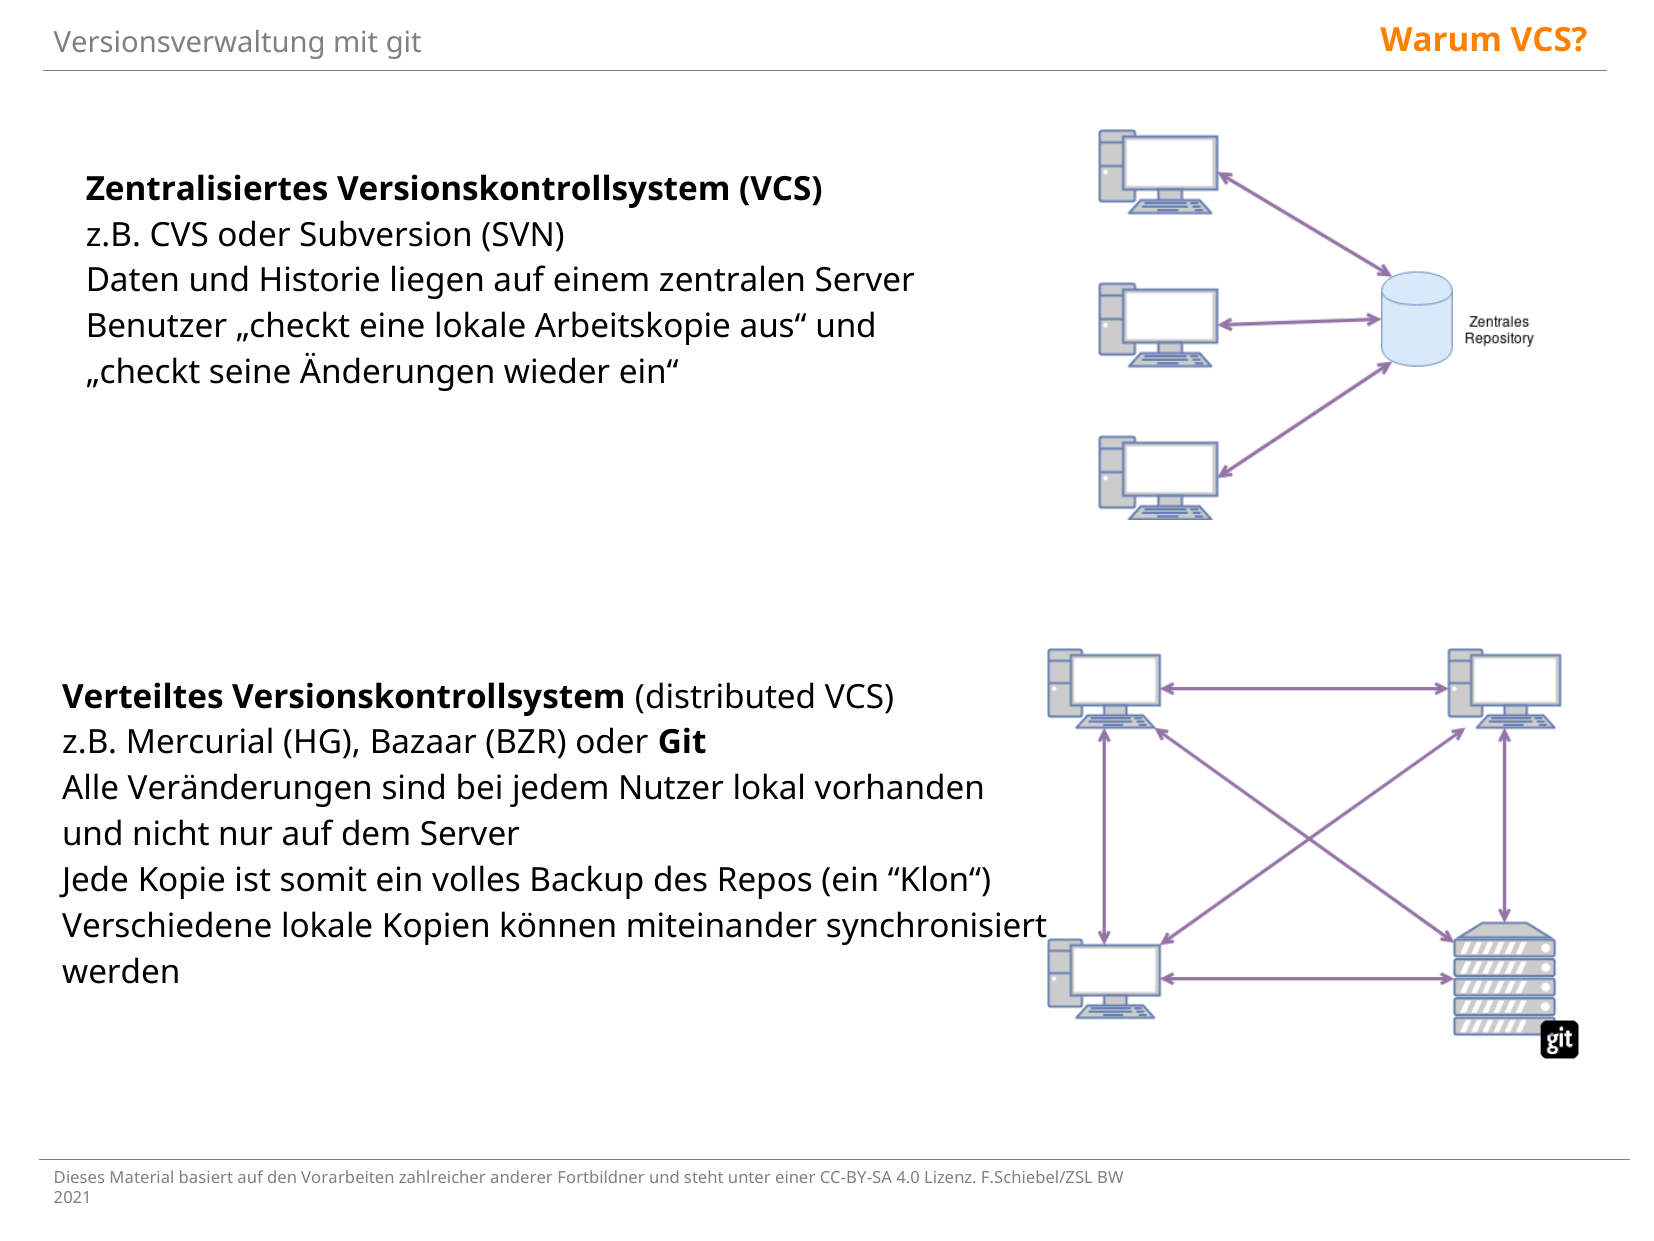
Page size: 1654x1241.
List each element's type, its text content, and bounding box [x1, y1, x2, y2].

text_box Versionsverwaltung mit git [39, 15, 1315, 79]
text_box Verteiltes Versionskontrollsystem (distributed VCS) z.B. Mercurial (HG), Bazaar (BZR) oder Git Alle Veränderungen sind bei jedem Nutzer lokal vorhanden und nicht nur auf dem Server Jede Kopie ist somit ein volles Backup des Repos (ein “Klon“) Verschiedene lokale Kopien können miteinander synchronisiert werden [47, 661, 1099, 1063]
text_box Warum VCS? [1365, 10, 1595, 66]
picture [1047, 648, 1583, 1063]
text_box Zentralisiertes Versionskontrollsystem (VCS) z.B. CVS oder Subversion (SVN) Daten und Historie liegen auf einem zentralen Server Benutzer „checkt eine lokale Arbeitskopie aus“ und „checkt seine Änderungen wieder ein“ [71, 153, 1016, 410]
picture [1098, 129, 1534, 520]
